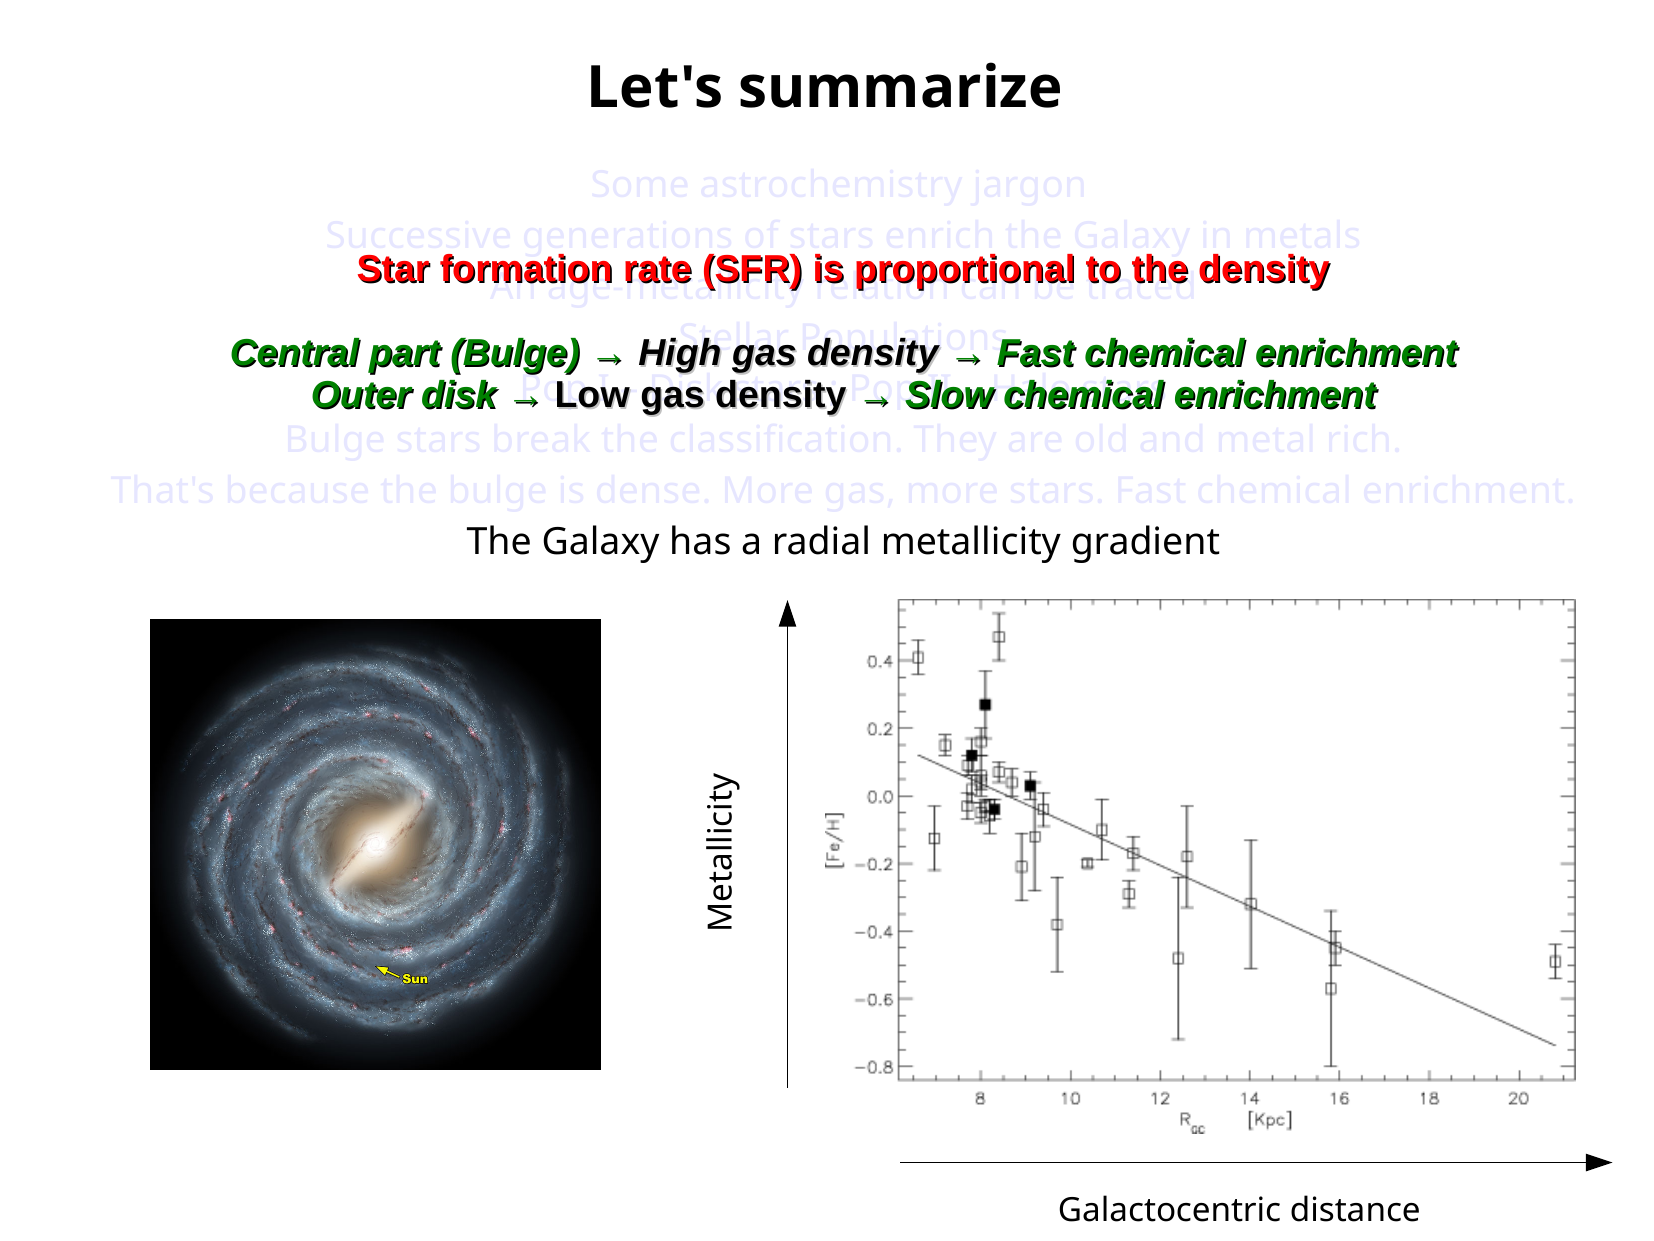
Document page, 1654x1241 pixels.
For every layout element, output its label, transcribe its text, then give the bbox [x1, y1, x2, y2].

text_box Star formation rate (SFR) is proportional to the density Central part (Bulge) → High gas density → Fast chemical enrichment Outer disk → Low gas density → Slow chemical enrichment [150, 198, 1538, 638]
picture [825, 599, 1576, 1134]
text_box Some astrochemistry jargon Successive generations of stars enrich the Galaxy in metals An age-metallicity relation can be traced Stellar Populations Pop I – Disk stars ; Pop II – Halo stars Bulge stars break the classification. They are old and metal rich. That's because the bulge is dense. More gas, more stars. Fast chemical enrichment. The Galaxy has a radial metallicity gradient [75, 150, 1613, 636]
picture [150, 619, 601, 1070]
text_box Galactocentric distance [1043, 1179, 1440, 1241]
text_box Metallicity [688, 750, 751, 948]
text_box Let's summarize [262, 37, 1388, 134]
